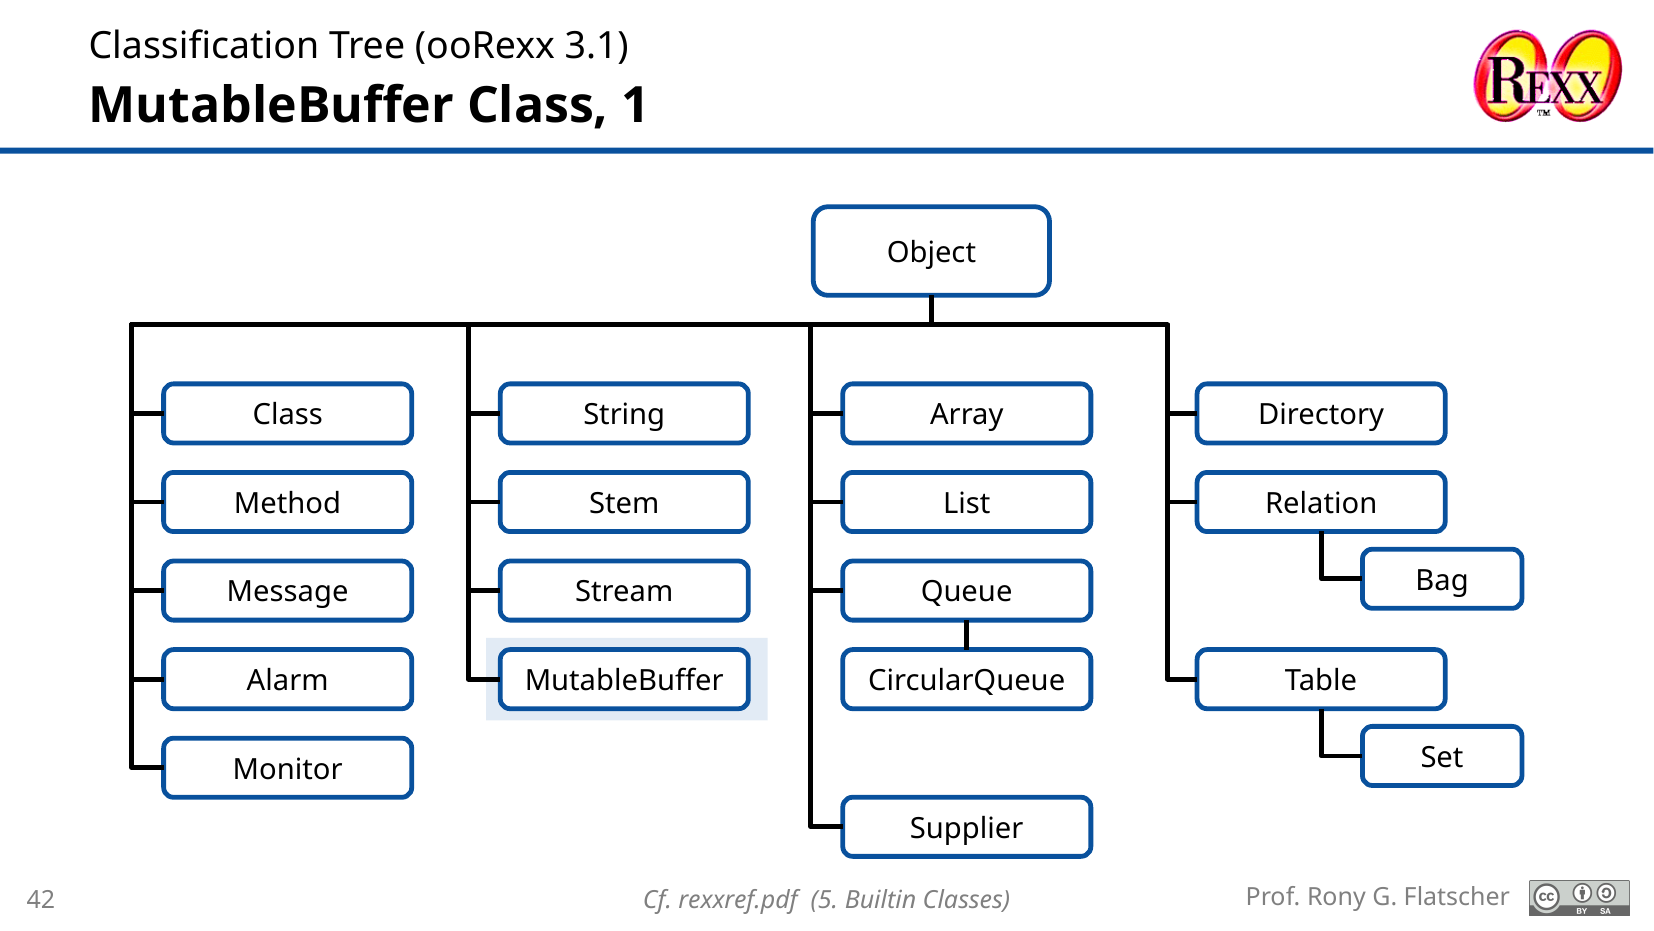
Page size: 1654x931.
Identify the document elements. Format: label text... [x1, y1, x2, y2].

text_box Cf. rexxref.pdf (5. Builtin Classes) [0, 874, 1654, 922]
text_box Set [1362, 726, 1522, 786]
text_box [486, 637, 768, 721]
text_box Alarm [163, 649, 412, 709]
text_box Bag [1362, 549, 1522, 609]
text_box Class [163, 383, 412, 443]
text_box Relation [1197, 472, 1446, 532]
title MutableBuffer Class, 1 [29, 59, 1654, 148]
text_box Table [1197, 649, 1446, 709]
text_box Stem [500, 472, 749, 532]
text_box Object [813, 206, 1050, 296]
text_box Supplier [842, 797, 1091, 857]
text_box Queue [842, 561, 1091, 621]
text_box Directory [1197, 383, 1446, 443]
text_box String [500, 383, 749, 443]
text_box Message [163, 561, 412, 621]
text_box Monitor [163, 738, 412, 798]
text_box Array [842, 383, 1091, 443]
title Classification Tree (ooRexx 3.1) [29, 0, 1654, 59]
text_box CircularQueue [842, 649, 1091, 709]
text_box Stream [500, 561, 749, 621]
text_box List [842, 472, 1091, 532]
text_box Method [163, 472, 412, 532]
text_box MutableBuffer [500, 649, 749, 709]
